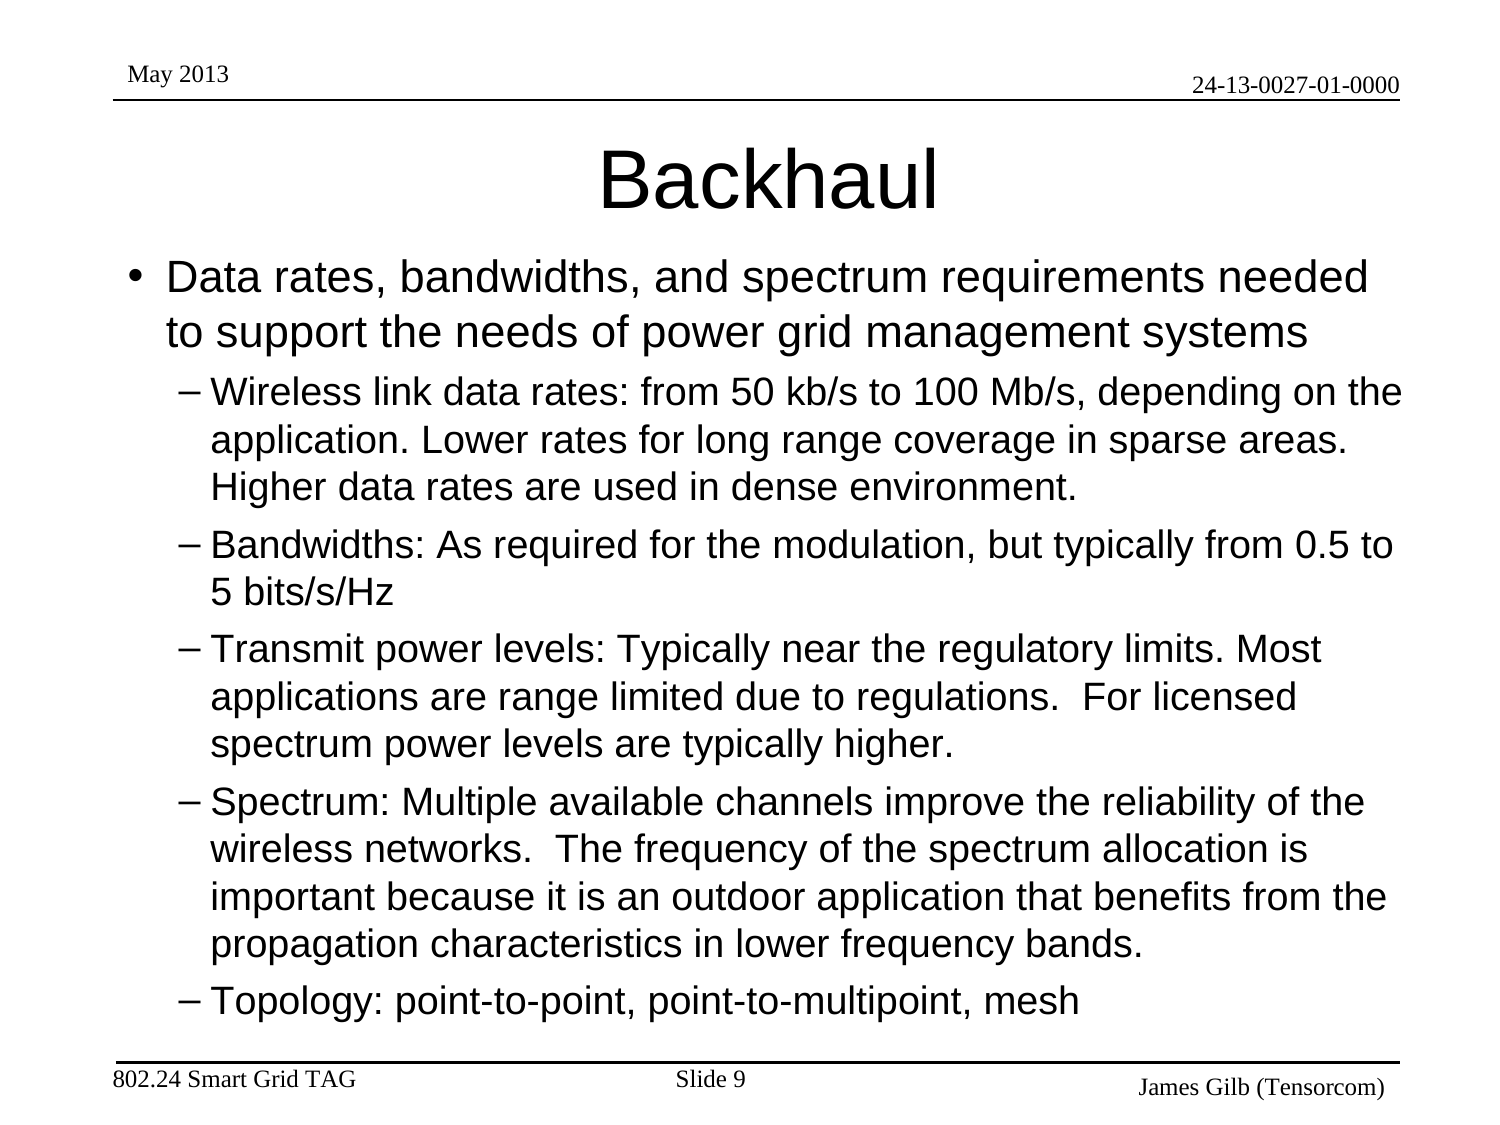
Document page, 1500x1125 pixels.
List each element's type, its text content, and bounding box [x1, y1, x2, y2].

list Data rates, bandwidths, and spectrum requirements needed to support the needs of power grid management systems Wireless link data rates: from 50 kb/s to 100 Mb/s, depending on the application. Lower rates for long range coverage in sparse areas. Higher data rates are used in dense environment. Bandwidths: As required for the modulation, but typically from 0.5 to 5 bits/s/Hz Transmit power levels: Typically near the regulatory limits. Most applications are range limited due to regulations. For licensed spectrum power levels are typically higher. Spectrum: Multiple available channels improve the reliability of the wireless networks. The frequency of the spectrum allocation is important because it is an outdoor application that benefits from the propagation characteristics in lower frequency bands. Topology: point-to-point, point-to-multipoint, mesh [112, 239, 1426, 1051]
title Backhaul [112, 112, 1426, 238]
